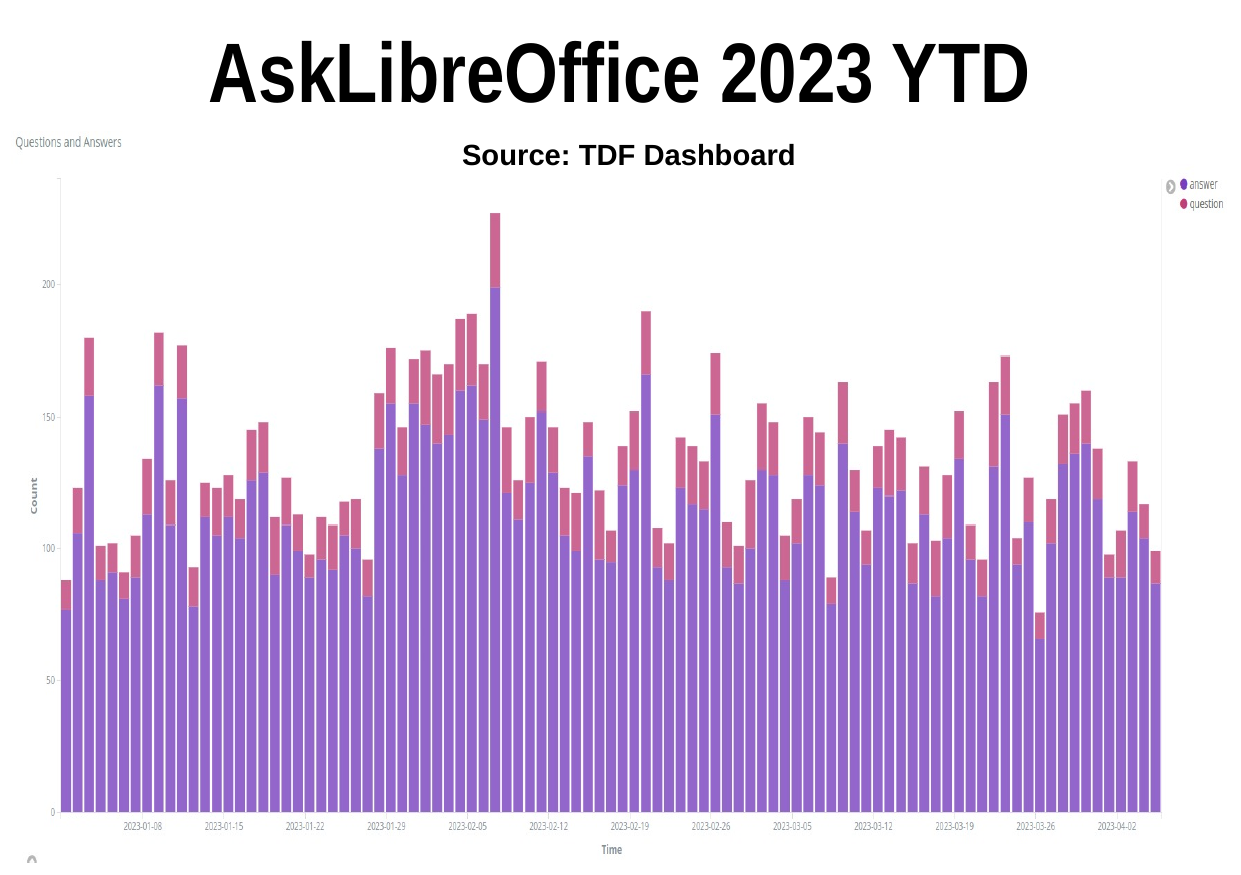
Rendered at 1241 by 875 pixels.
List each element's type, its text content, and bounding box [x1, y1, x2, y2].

picture [11, 132, 1229, 863]
text_box Source: TDF Dashboard [447, 131, 812, 185]
title AskLibreOffice 2023 YTD [11, 12, 1229, 132]
